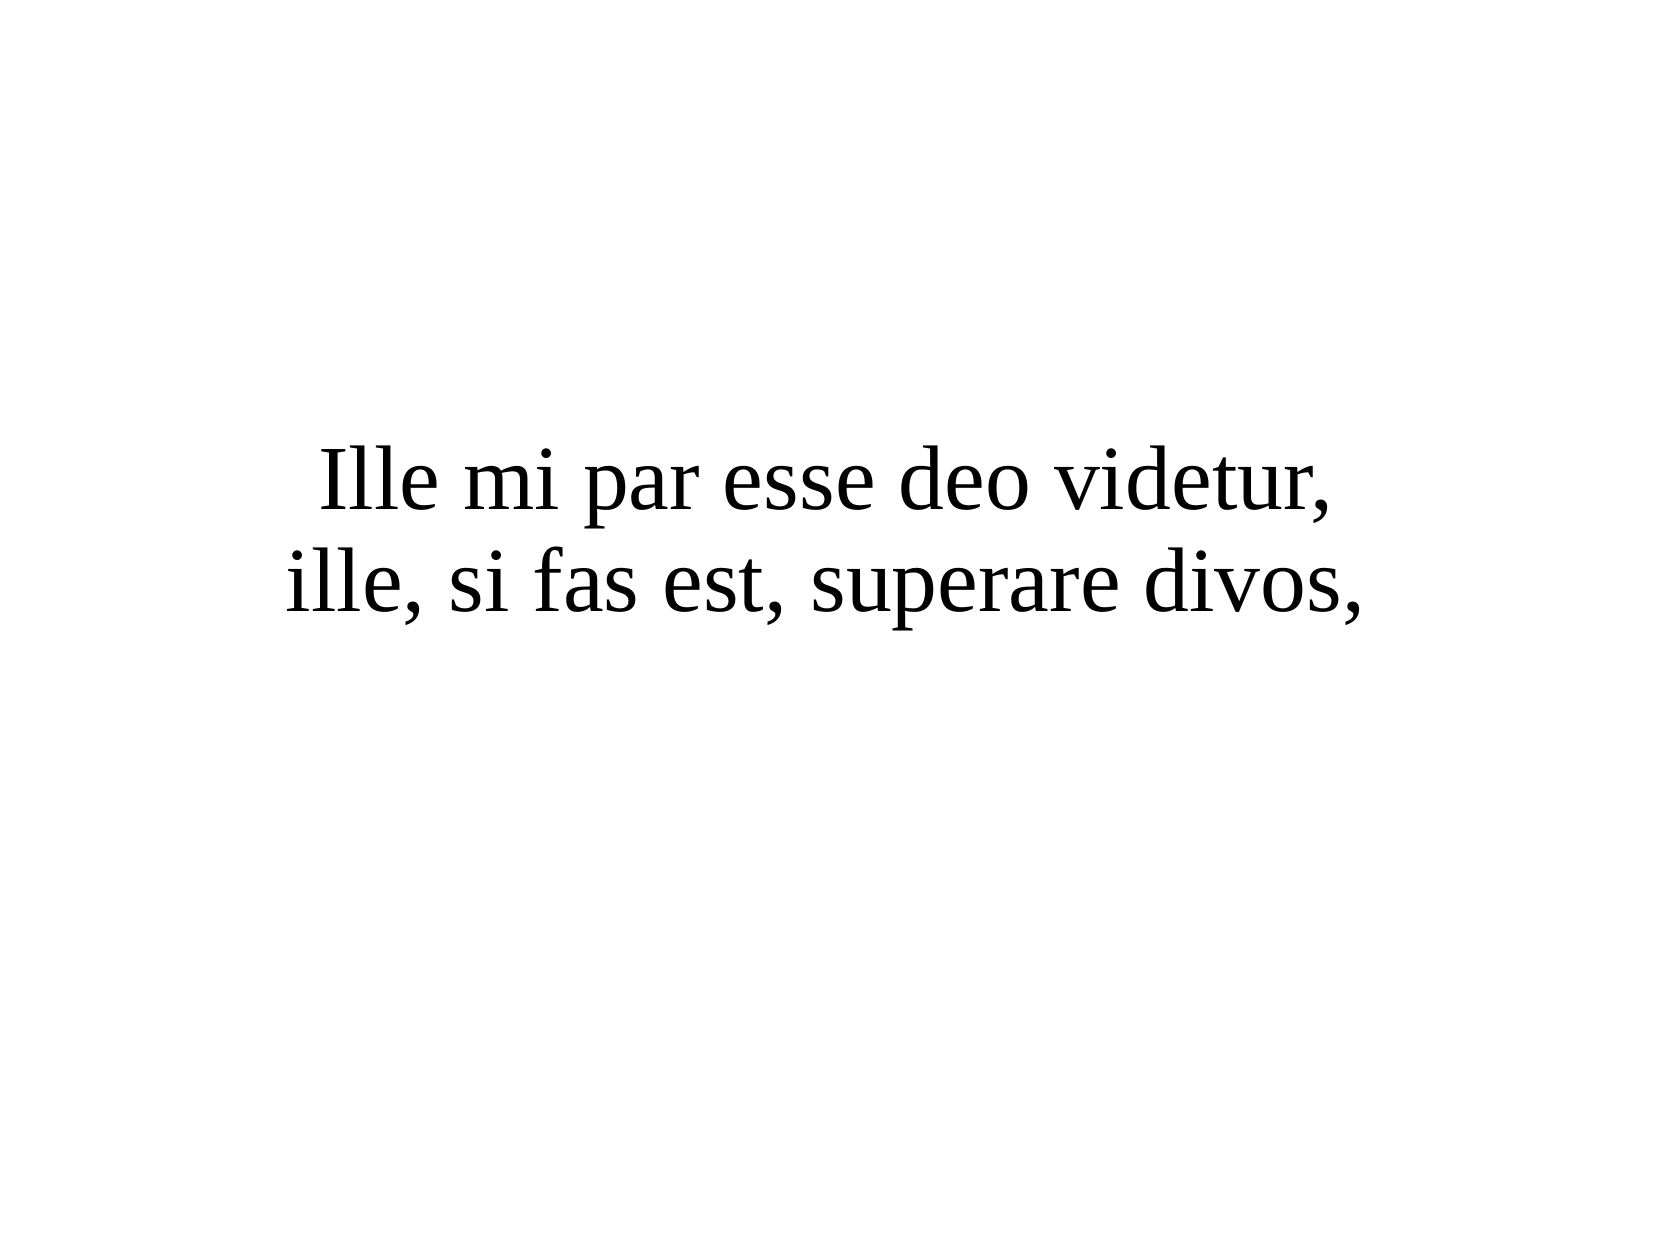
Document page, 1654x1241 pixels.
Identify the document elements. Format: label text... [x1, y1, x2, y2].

subtitle Ille mi par esse deo videtur, ille, si fas est, superare divos, [82, 49, 1571, 1010]
